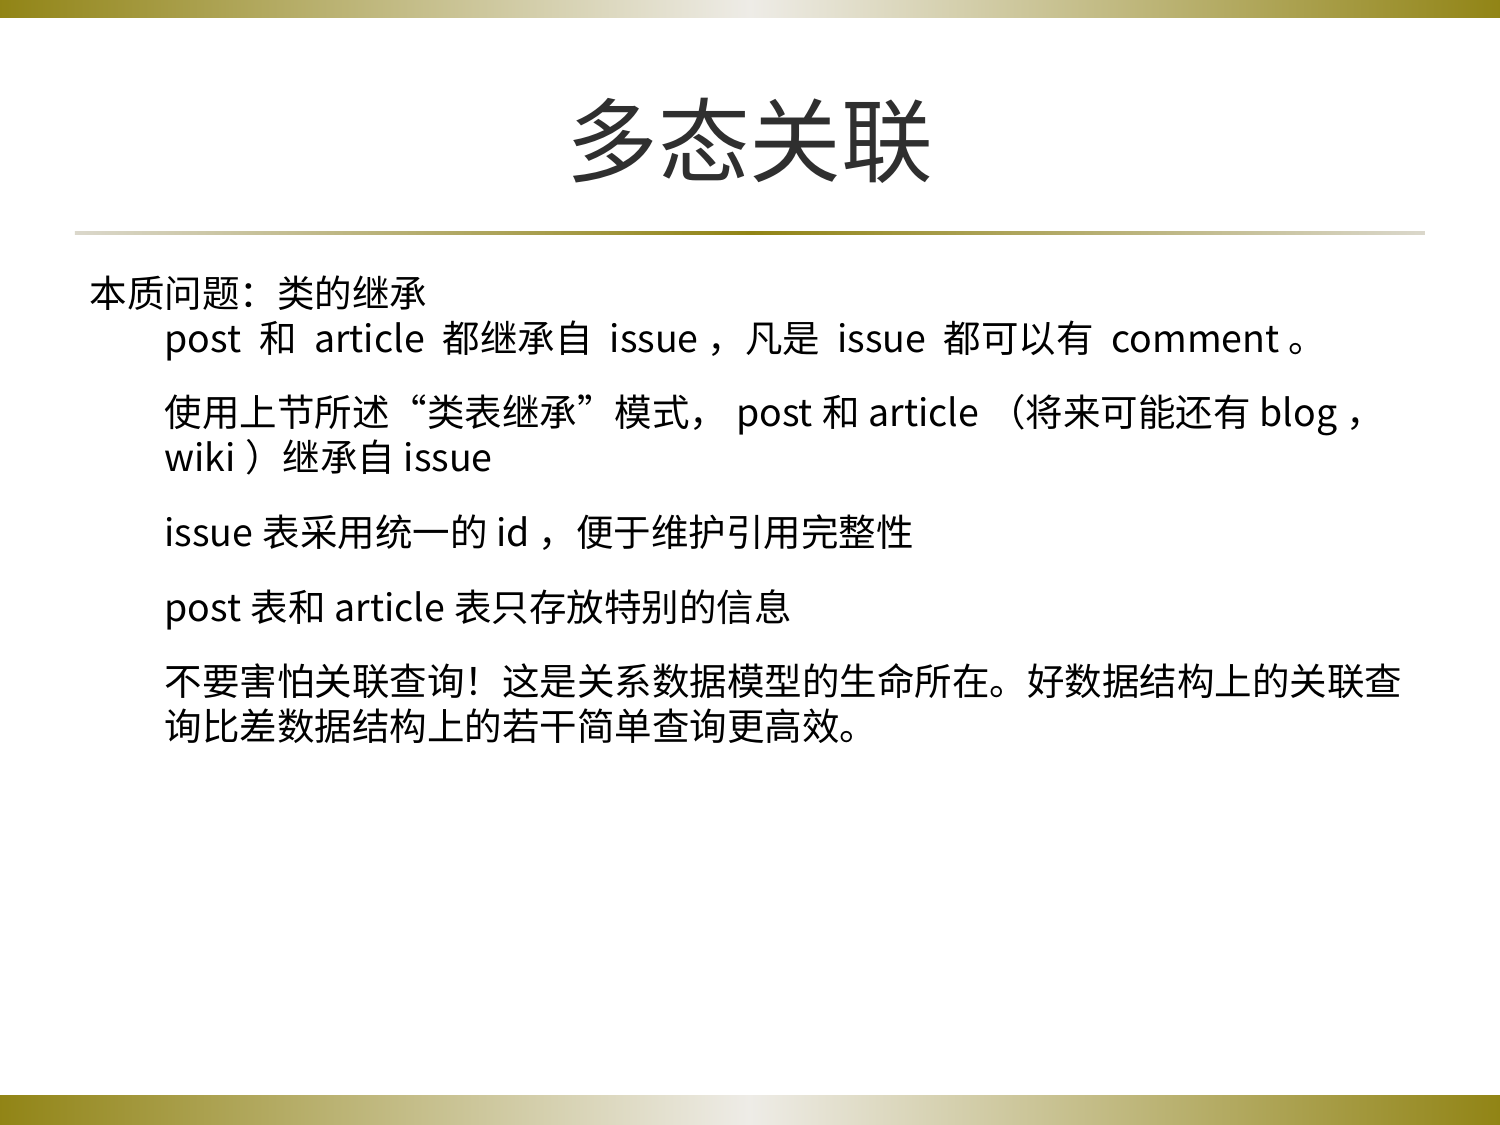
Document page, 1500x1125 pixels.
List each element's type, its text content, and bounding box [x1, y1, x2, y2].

list 本质问题：类的继承 post 和 article 都继承自 issue，凡是 issue 都可以有 comment。 使用上节所述“类表继承”模式，post和article（将来可能还有blog，wiki）继承自issue issue表采用统一的id，便于维护引用完整性 post表和article表只存放特别的信息 不要害怕关联查询！这是关系数据模型的生命所在。好数据结构上的关联查询比差数据结构上的若干简单查询更高效。 [75, 262, 1425, 1090]
title 多态关联 [75, 45, 1425, 233]
